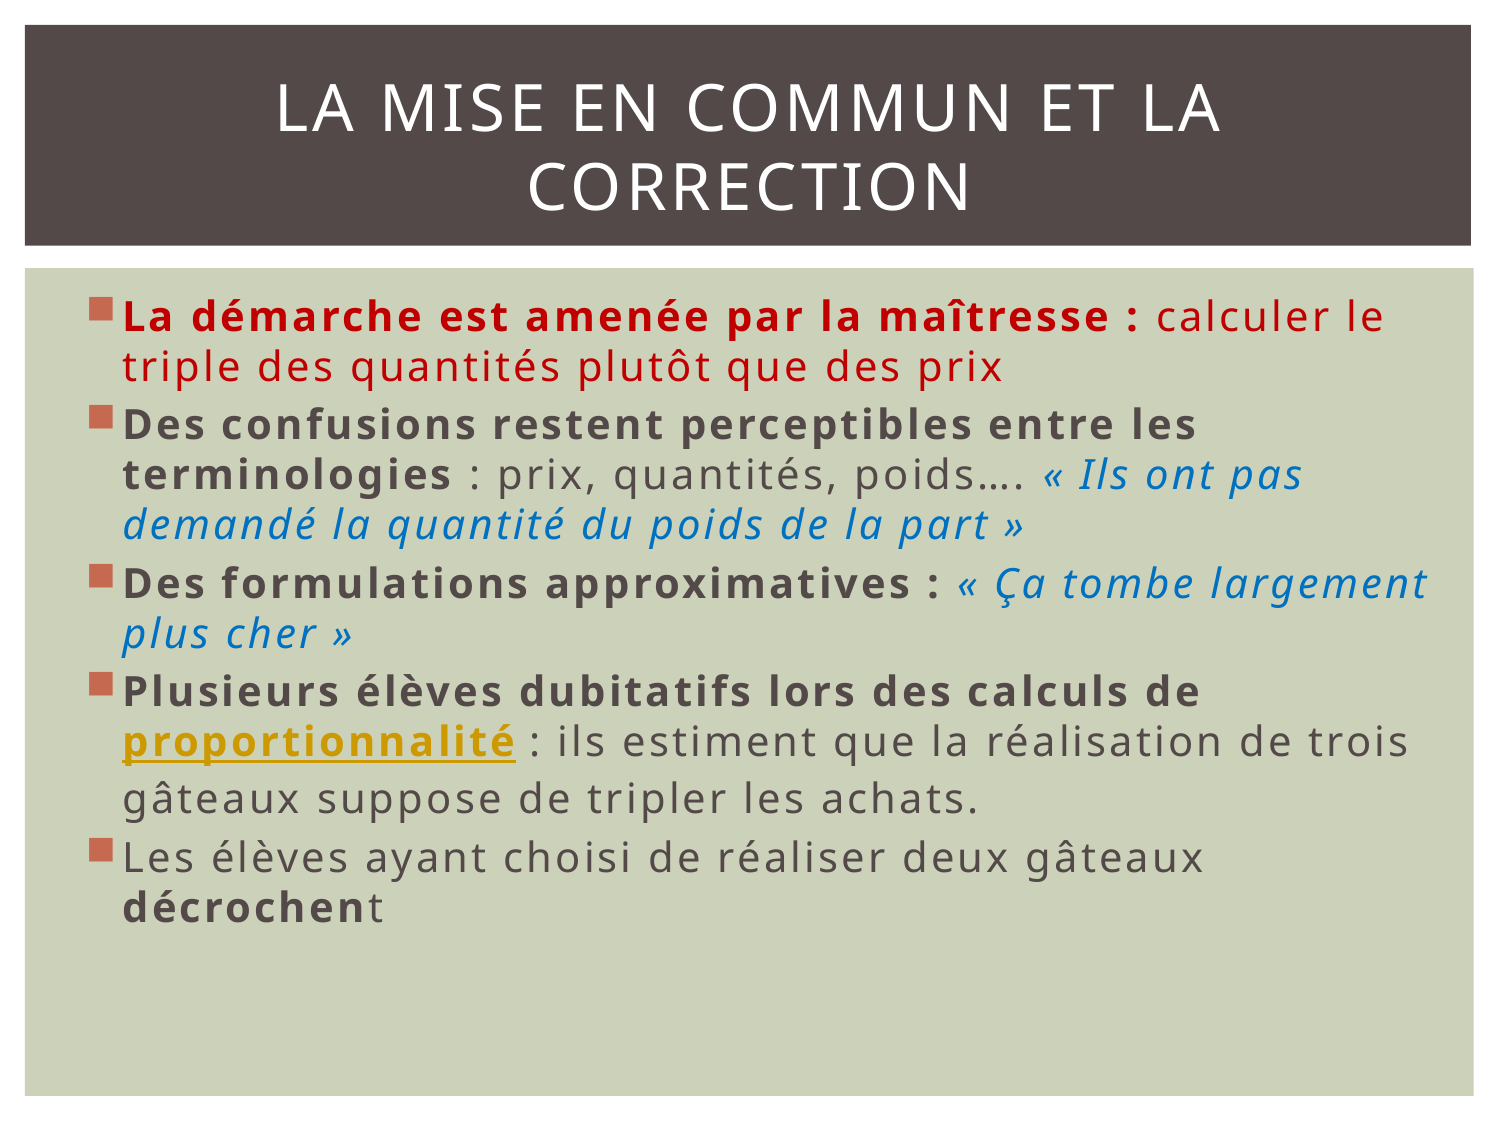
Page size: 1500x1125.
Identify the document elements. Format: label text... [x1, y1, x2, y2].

list La démarche est amenée par la maîtresse : calculer le triple des quantités plutôt que des prix Des confusions restent perceptibles entre les terminologies : prix, quantités, poids…. « Ils ont pas demandé la quantité du poids de la part » Des formulations approximatives : « Ça tombe largement plus cher » Plusieurs élèves dubitatifs lors des calculs de proportionnalité : ils estiment que la réalisation de trois gâteaux suppose de tripler les achats. Les élèves ayant choisi de réaliser deux gâteaux décrochent [62, 281, 1471, 1005]
title La mise en commun et la correction [62, 58, 1438, 232]
